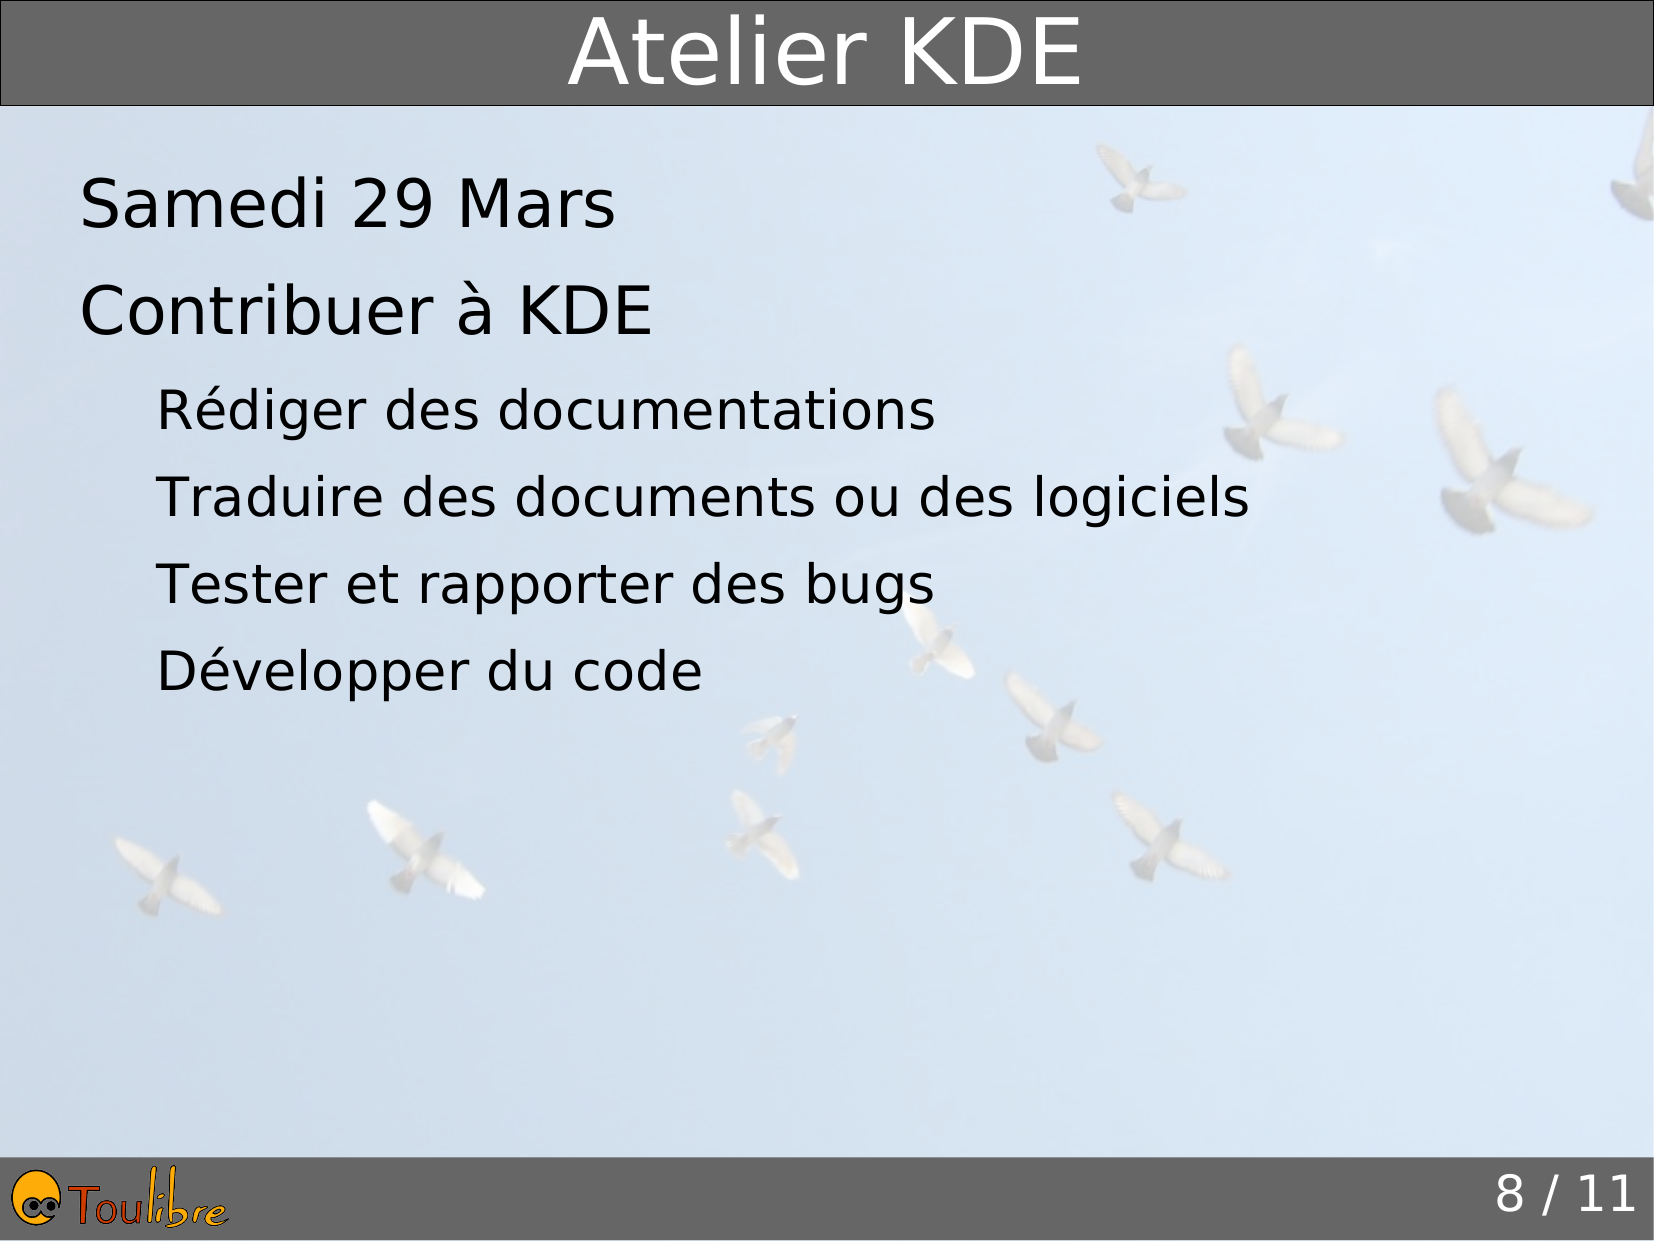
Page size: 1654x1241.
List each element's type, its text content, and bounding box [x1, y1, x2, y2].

picture [11, 1165, 229, 1228]
list Samedi 29 Mars Contribuer à KDE Rédiger des documentations Traduire des documents ou des logiciels Tester et rapporter des bugs Développer du code [61, 165, 1626, 1088]
title Atelier KDE [0, 0, 1654, 107]
